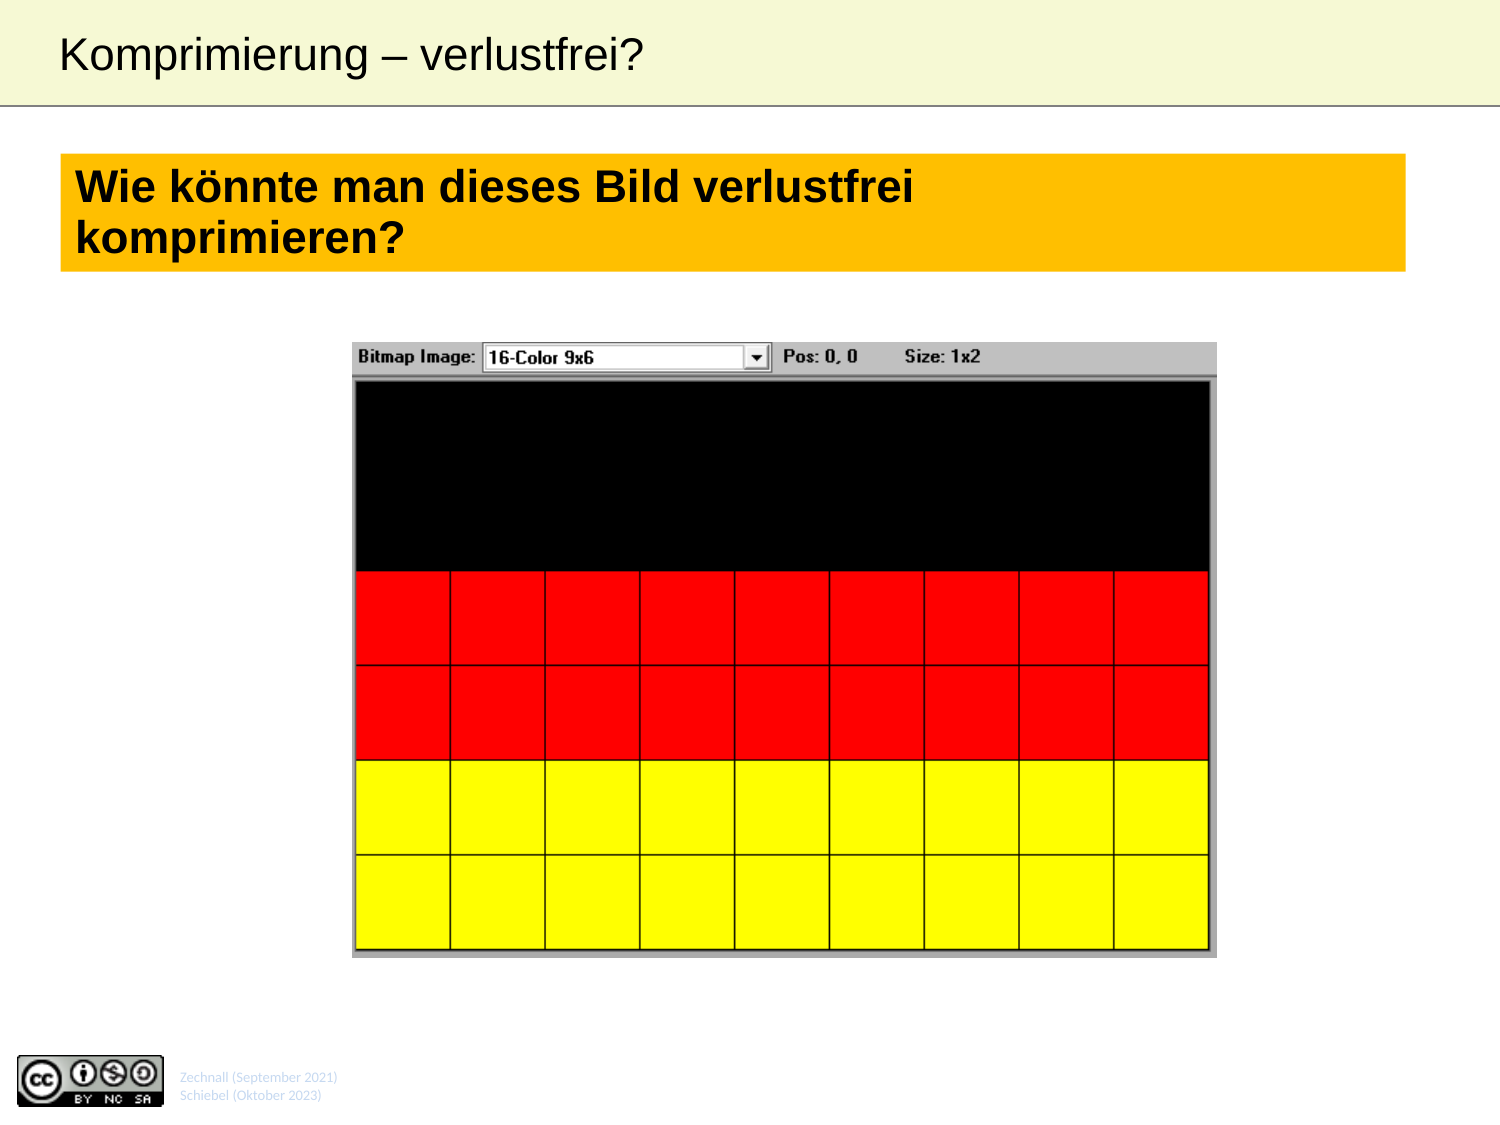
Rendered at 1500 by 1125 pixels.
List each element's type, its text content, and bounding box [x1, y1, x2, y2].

title Komprimierung – verlustfrei? [59, 5, 1016, 104]
picture [17, 1055, 164, 1107]
picture [352, 342, 1217, 958]
text_box Wie könnte man dieses Bild verlustfrei komprimieren? [60, 153, 1406, 272]
